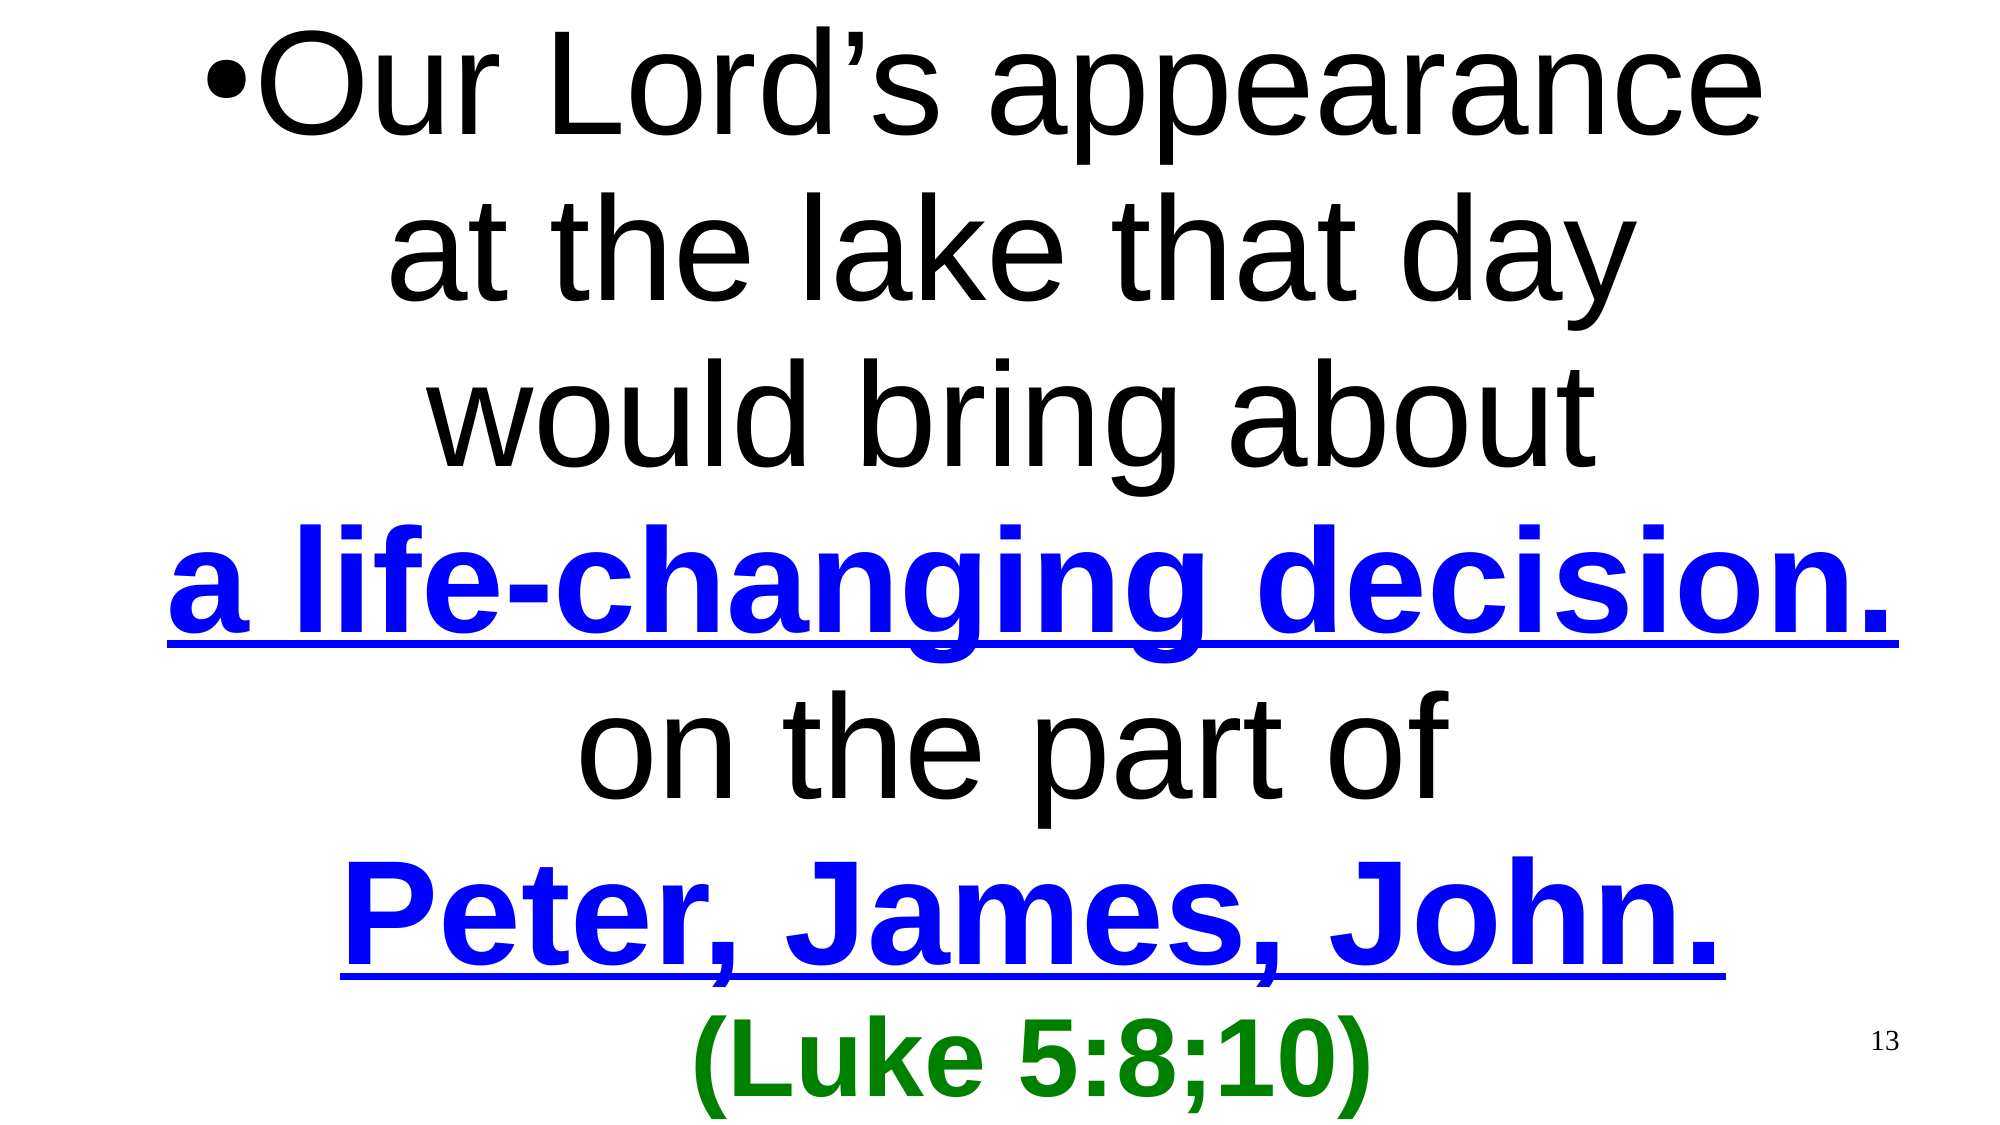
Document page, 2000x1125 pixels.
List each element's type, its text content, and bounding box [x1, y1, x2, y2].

list Our Lord’s appearance at the lake that day would bring about a life-changing decision. on the part of Peter, James, John. (Luke 5:8;10) [0, 0, 1996, 1123]
